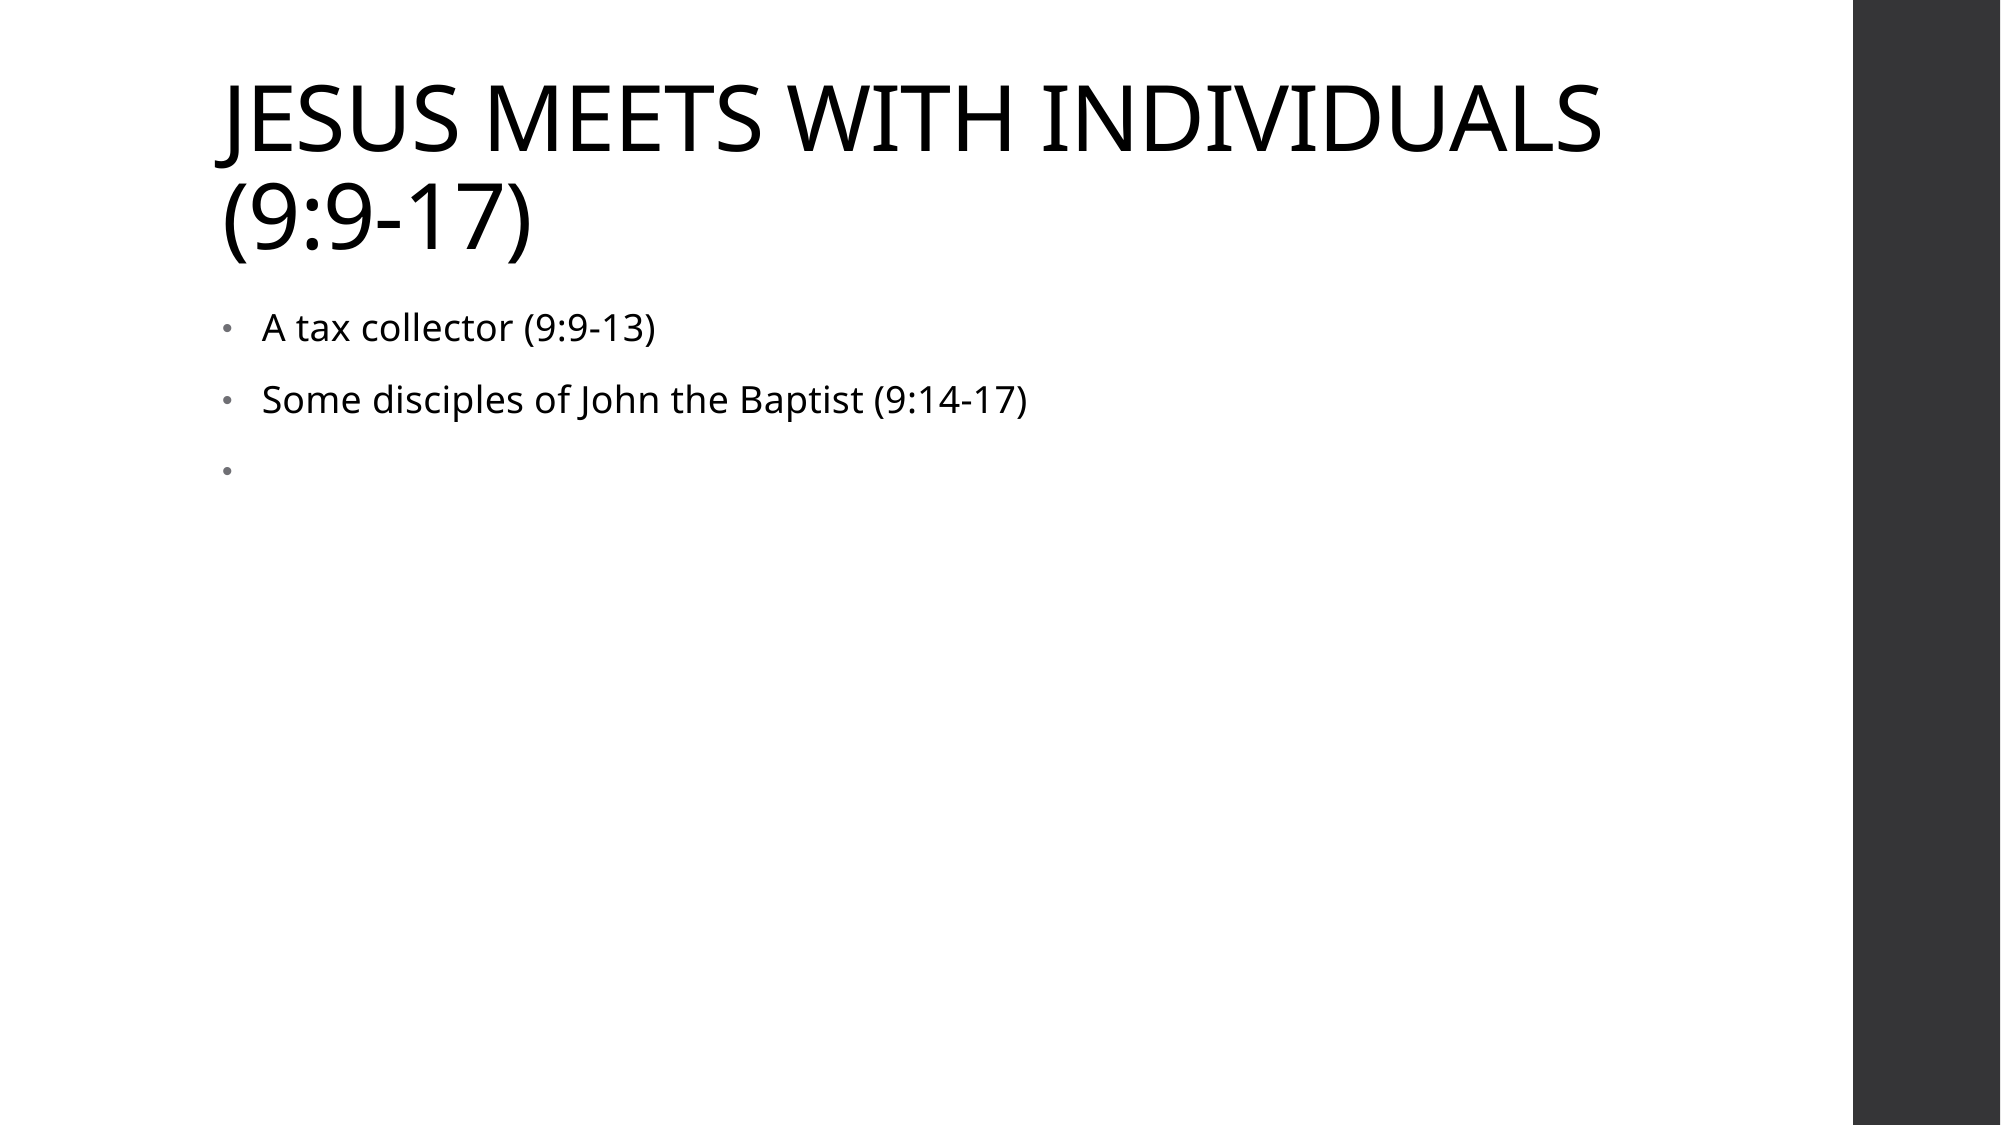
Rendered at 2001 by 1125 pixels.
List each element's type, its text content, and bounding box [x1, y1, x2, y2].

list A tax collector (9:9-13) Some disciples of John the Baptist (9:14-17) [206, 299, 1617, 1014]
title JESUS MEETS WITH INDIVIDUALS (9:9-17) [206, 60, 1797, 278]
